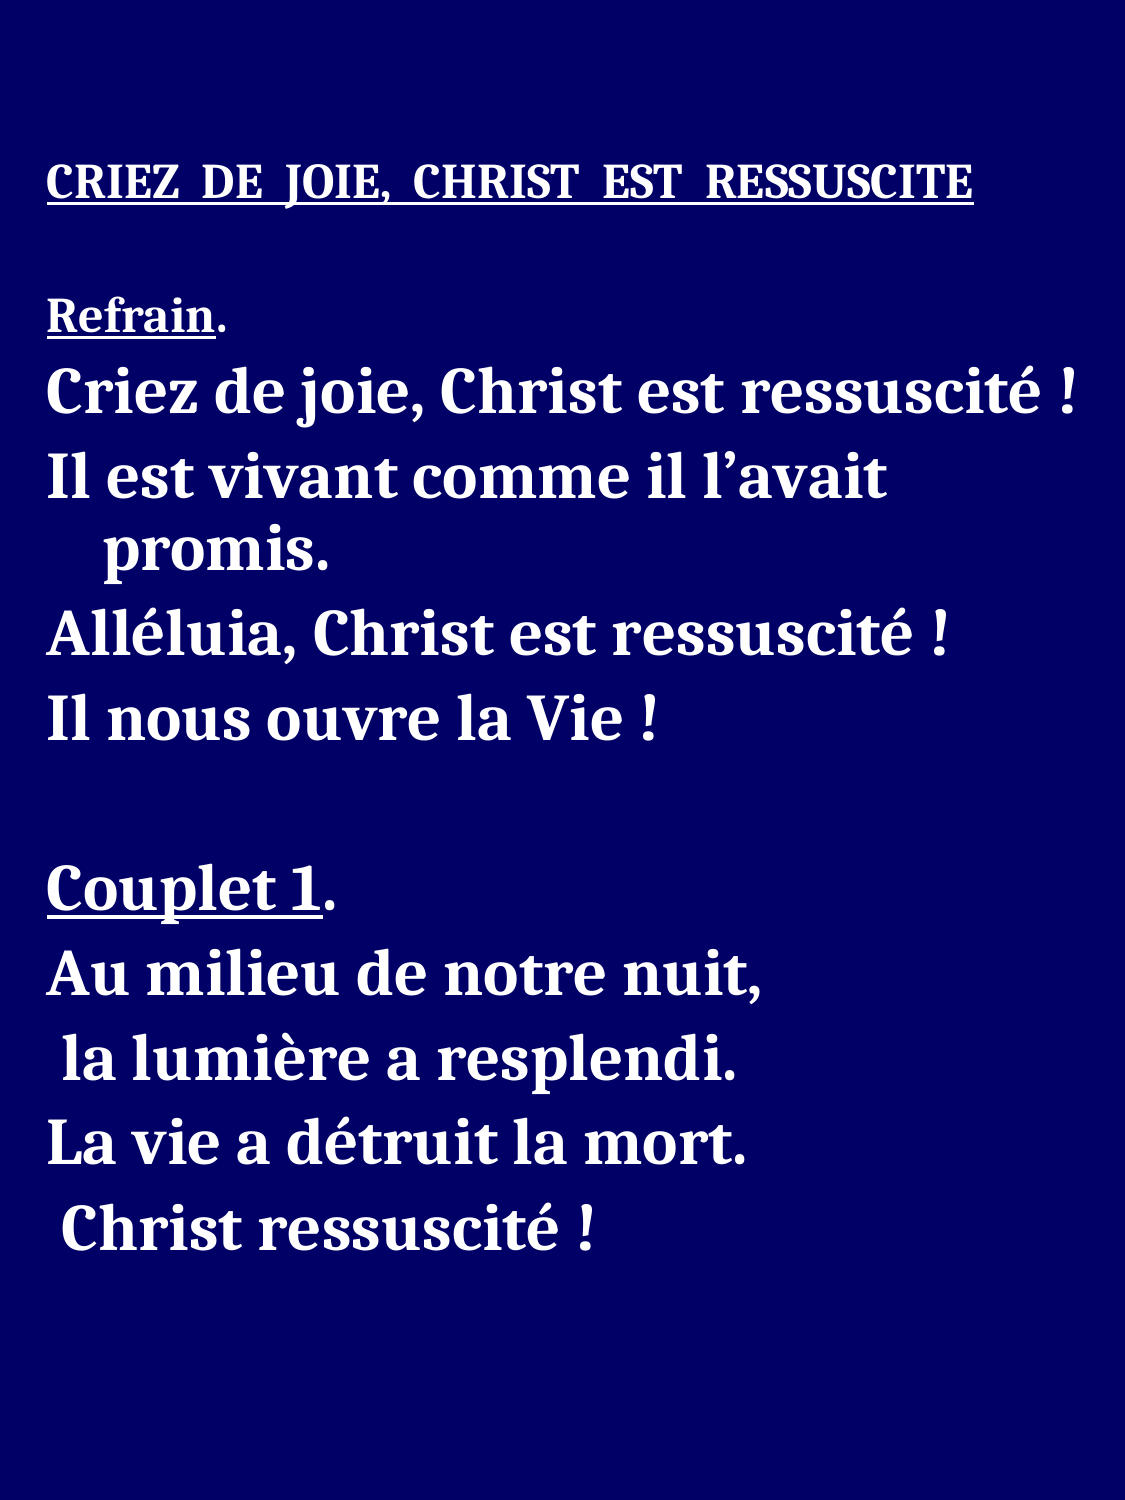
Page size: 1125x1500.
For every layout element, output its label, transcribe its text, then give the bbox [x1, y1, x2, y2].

text_box CRIEZ DE JOIE, CHRIST EST RESSUSCITE Refrain. Criez de joie, Christ est ressuscité ! Il est vivant comme il l’avait promis. Alléluia, Christ est ressuscité ! Il nous ouvre la Vie ! Couplet 1. Au milieu de notre nuit, la lumière a resplendi. La vie a détruit la mort. Christ ressuscité ! [31, 147, 1102, 1471]
